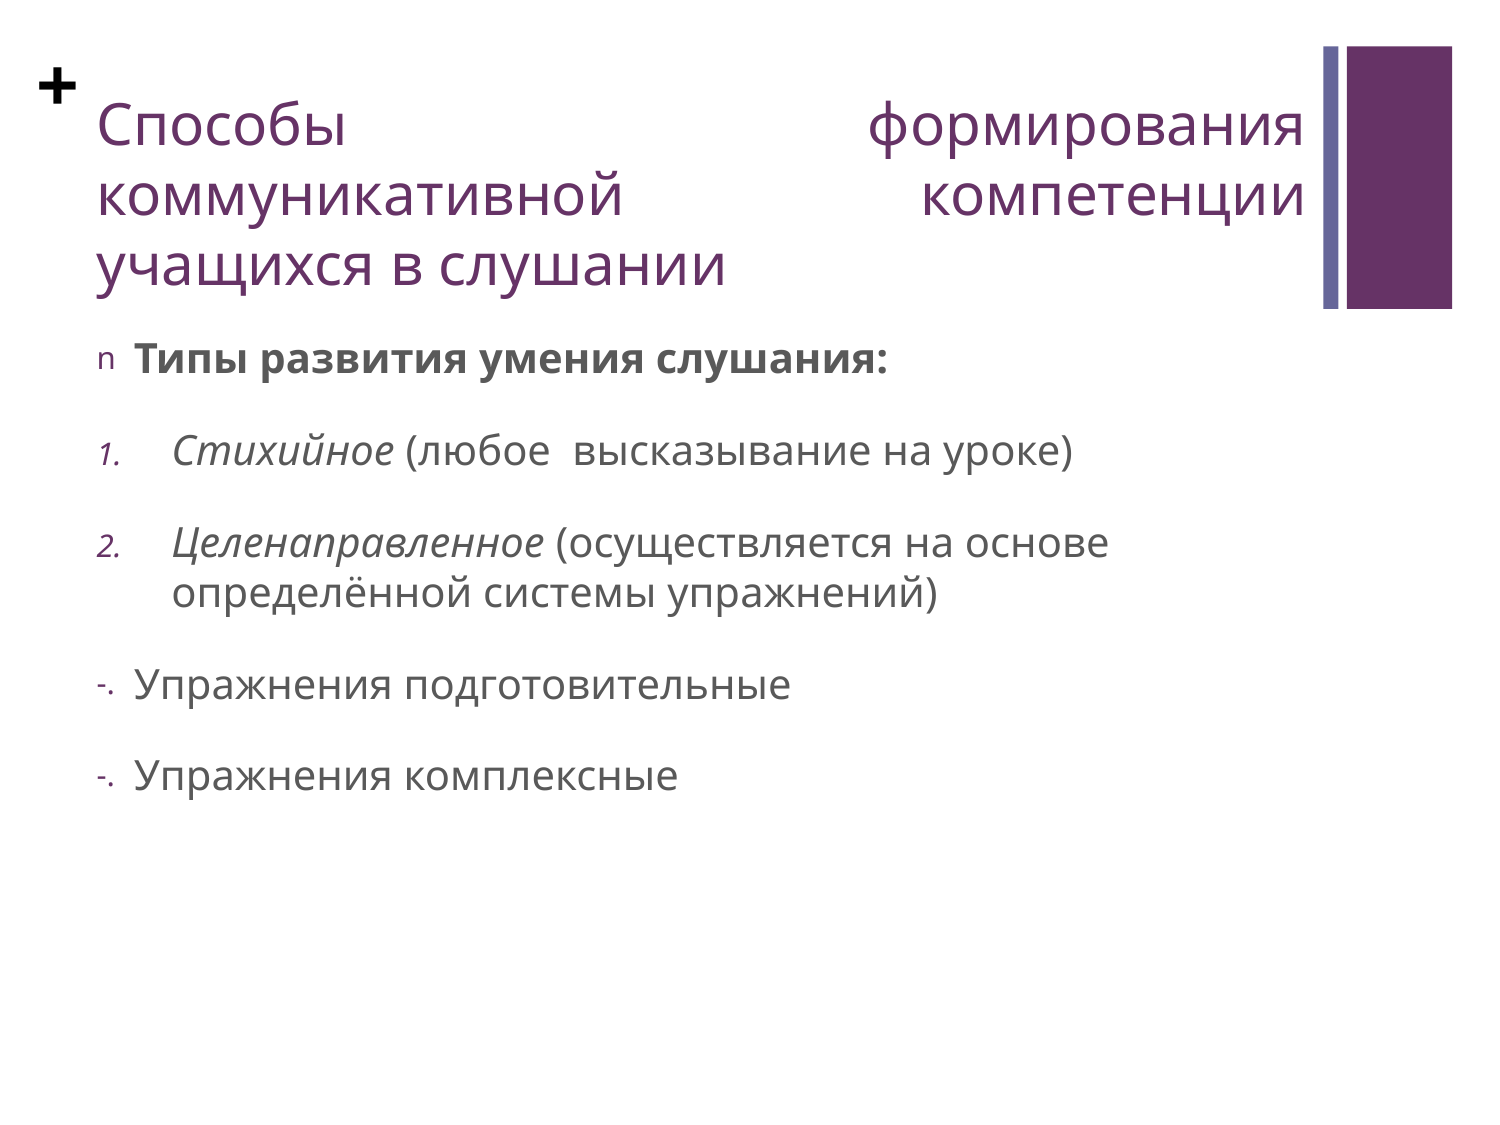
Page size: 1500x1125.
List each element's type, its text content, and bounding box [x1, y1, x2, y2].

title Способы формирования коммуникативной компетенции учащихся в слушании [81, 79, 1322, 263]
list Типы развития умения слушания: Стихийное (любое высказывание на уроке) Целенаправленное (осуществляется на основе определённой системы упражнений) Упражнения подготовительные Упражнения комплексные [81, 324, 1322, 1005]
